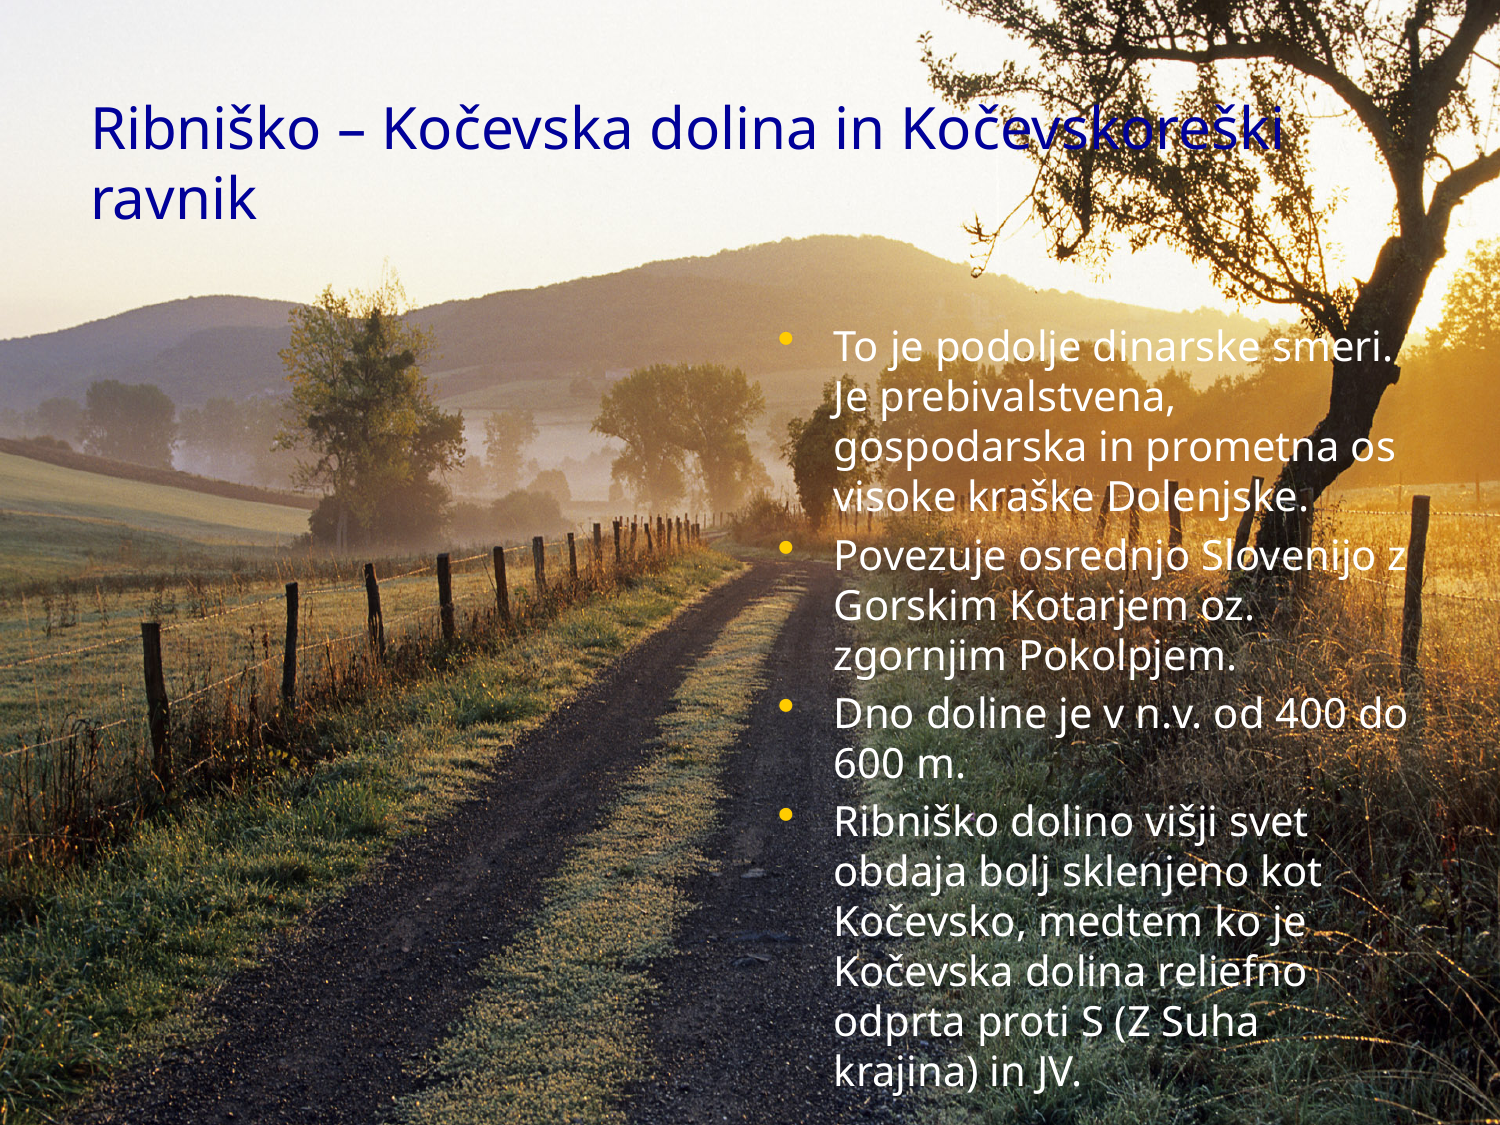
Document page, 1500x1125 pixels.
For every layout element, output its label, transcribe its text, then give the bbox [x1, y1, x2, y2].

picture [0, 0, 1500, 1125]
title Ribniško – Kočevska dolina in Kočevskoreški ravnik [75, 47, 1425, 275]
list To je podolje dinarske smeri. Je prebivalstvena, gospodarska in prometna os visoke kraške Dolenjske. Povezuje osrednjo Slovenijo z Gorskim Kotarjem oz. zgornjim Pokolpjem. Dno doline je v n.v. od 400 do 600 m. Ribniško dolino višji svet obdaja bolj sklenjeno kot Kočevsko, medtem ko je Kočevska dolina reliefno odprta proti S (Z Suha krajina) in JV. [762, 312, 1425, 988]
